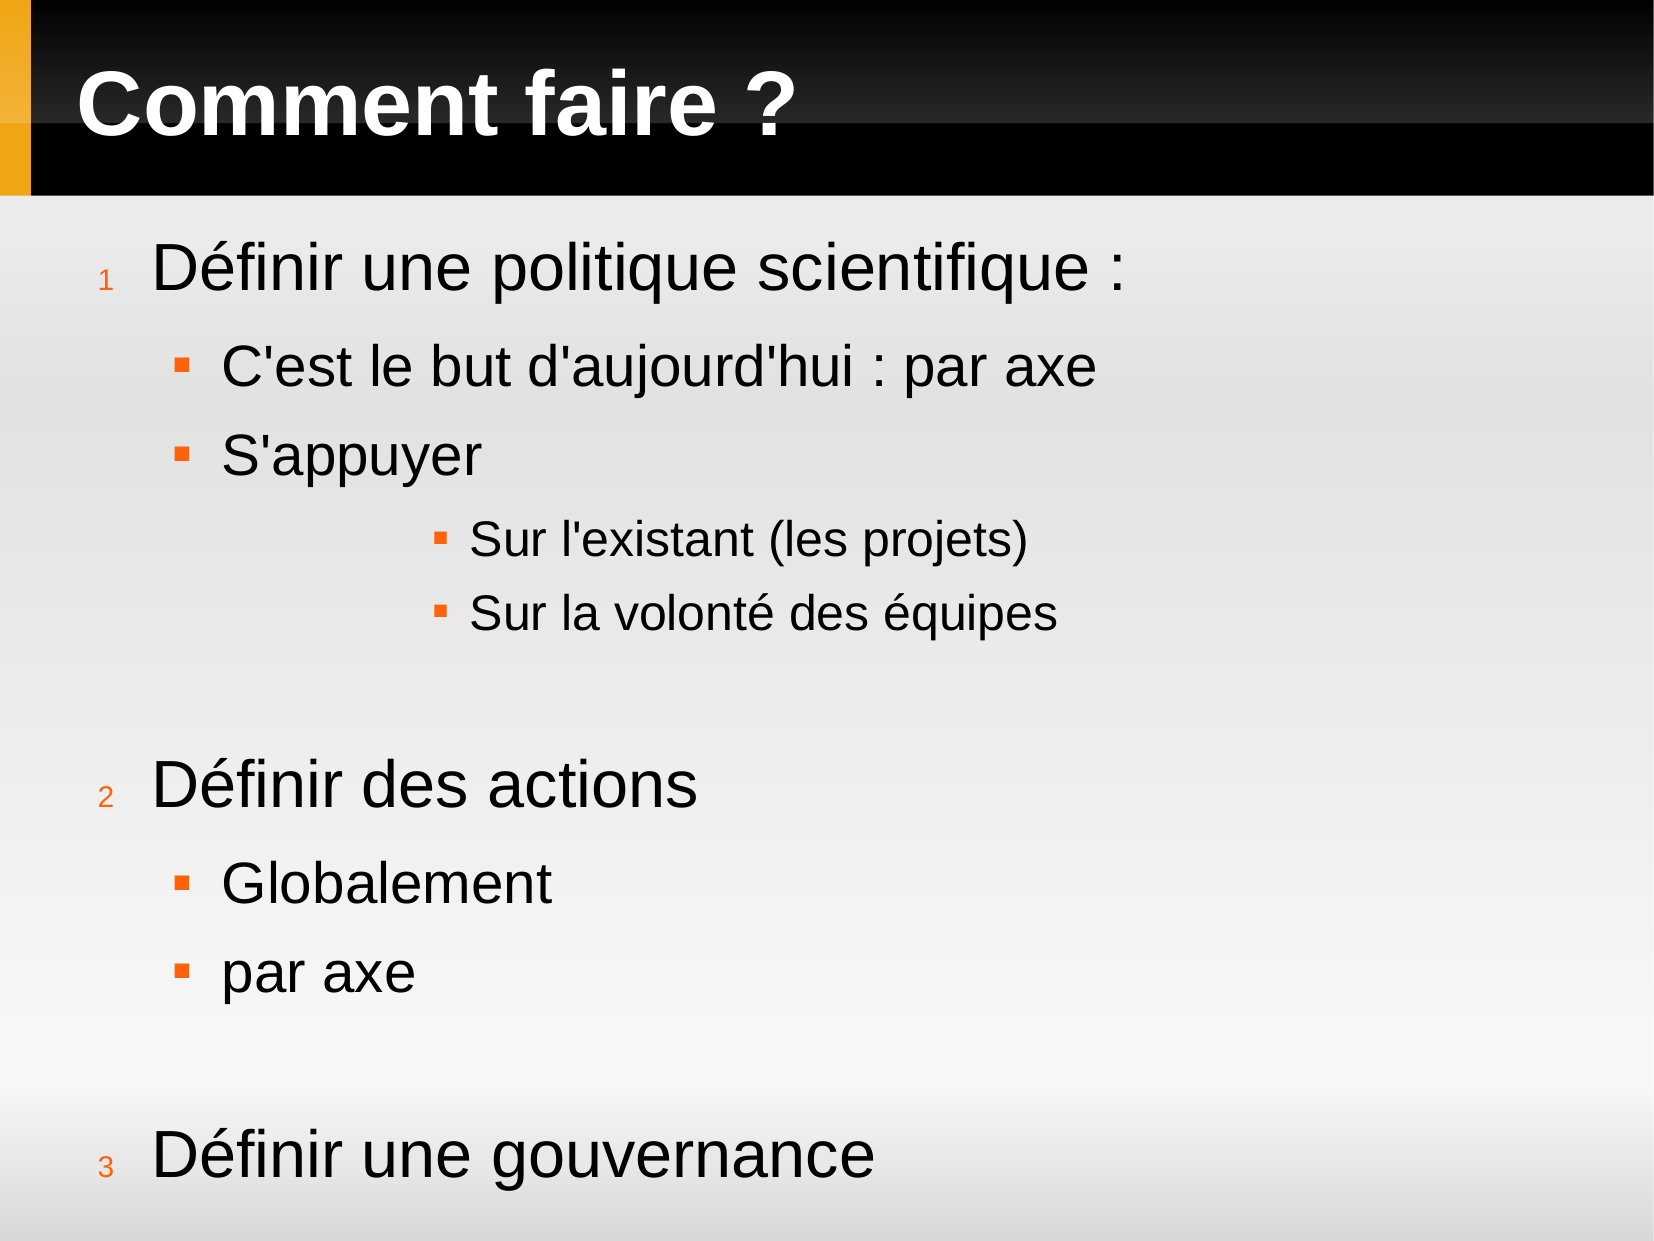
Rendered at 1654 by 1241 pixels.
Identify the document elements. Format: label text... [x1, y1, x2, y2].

picture [0, 0, 1654, 1241]
list Définir une politique scientifique : C'est le but d'aujourd'hui : par axe S'appuyer Sur l'existant (les projets) Sur la volonté des équipes Définir des actions Globalement par axe Définir une gouvernance [80, 229, 1569, 1191]
title Comment faire ? [76, 7, 1565, 200]
